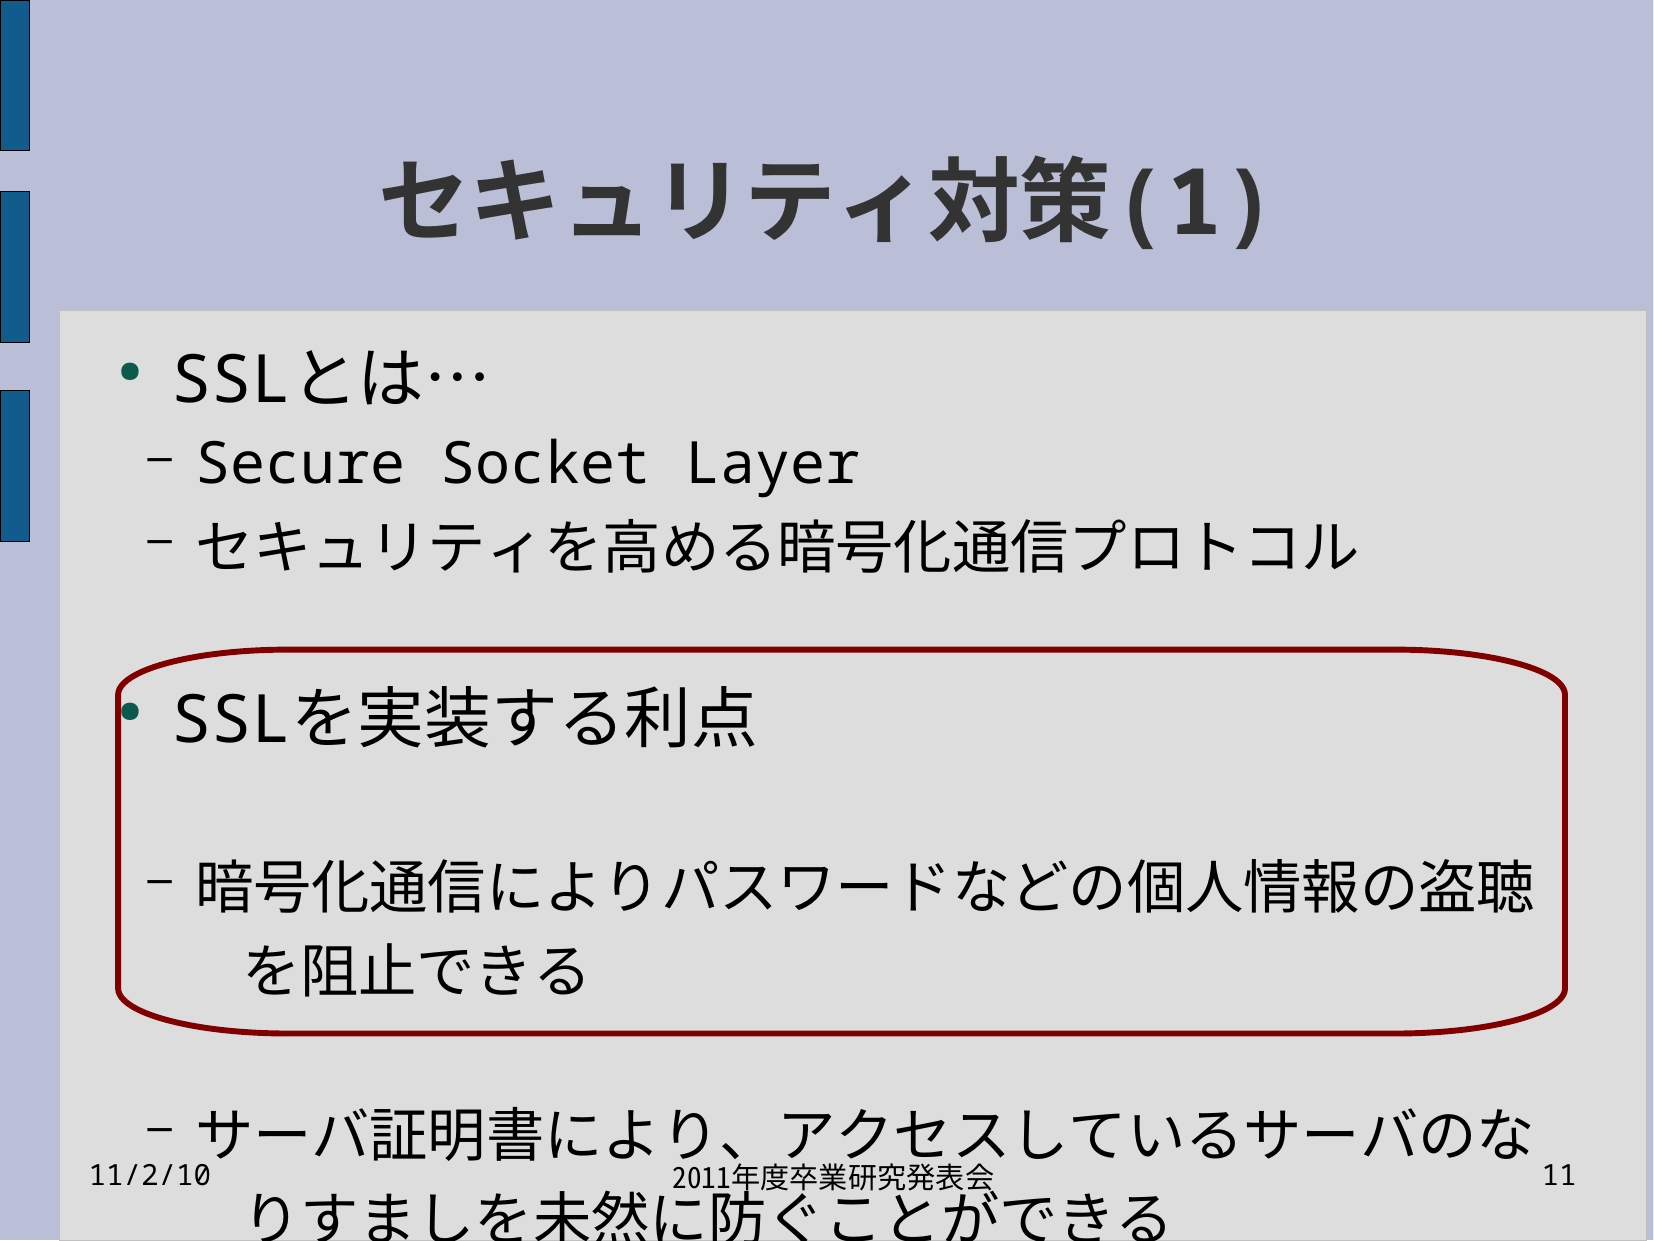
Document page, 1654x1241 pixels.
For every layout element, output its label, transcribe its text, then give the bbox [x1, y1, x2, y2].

list SSLとは… Secure Socket Layer セキュリティを高める暗号化通信プロトコル SSLを実装する利点 暗号化通信によりパスワードなどの個人情報の盗聴を阻止できる サーバ証明書により、アクセスしているサーバのなりすましを未然に防ぐことができる [100, 324, 1589, 1129]
title セキュリティ対策(1) [121, 91, 1534, 299]
